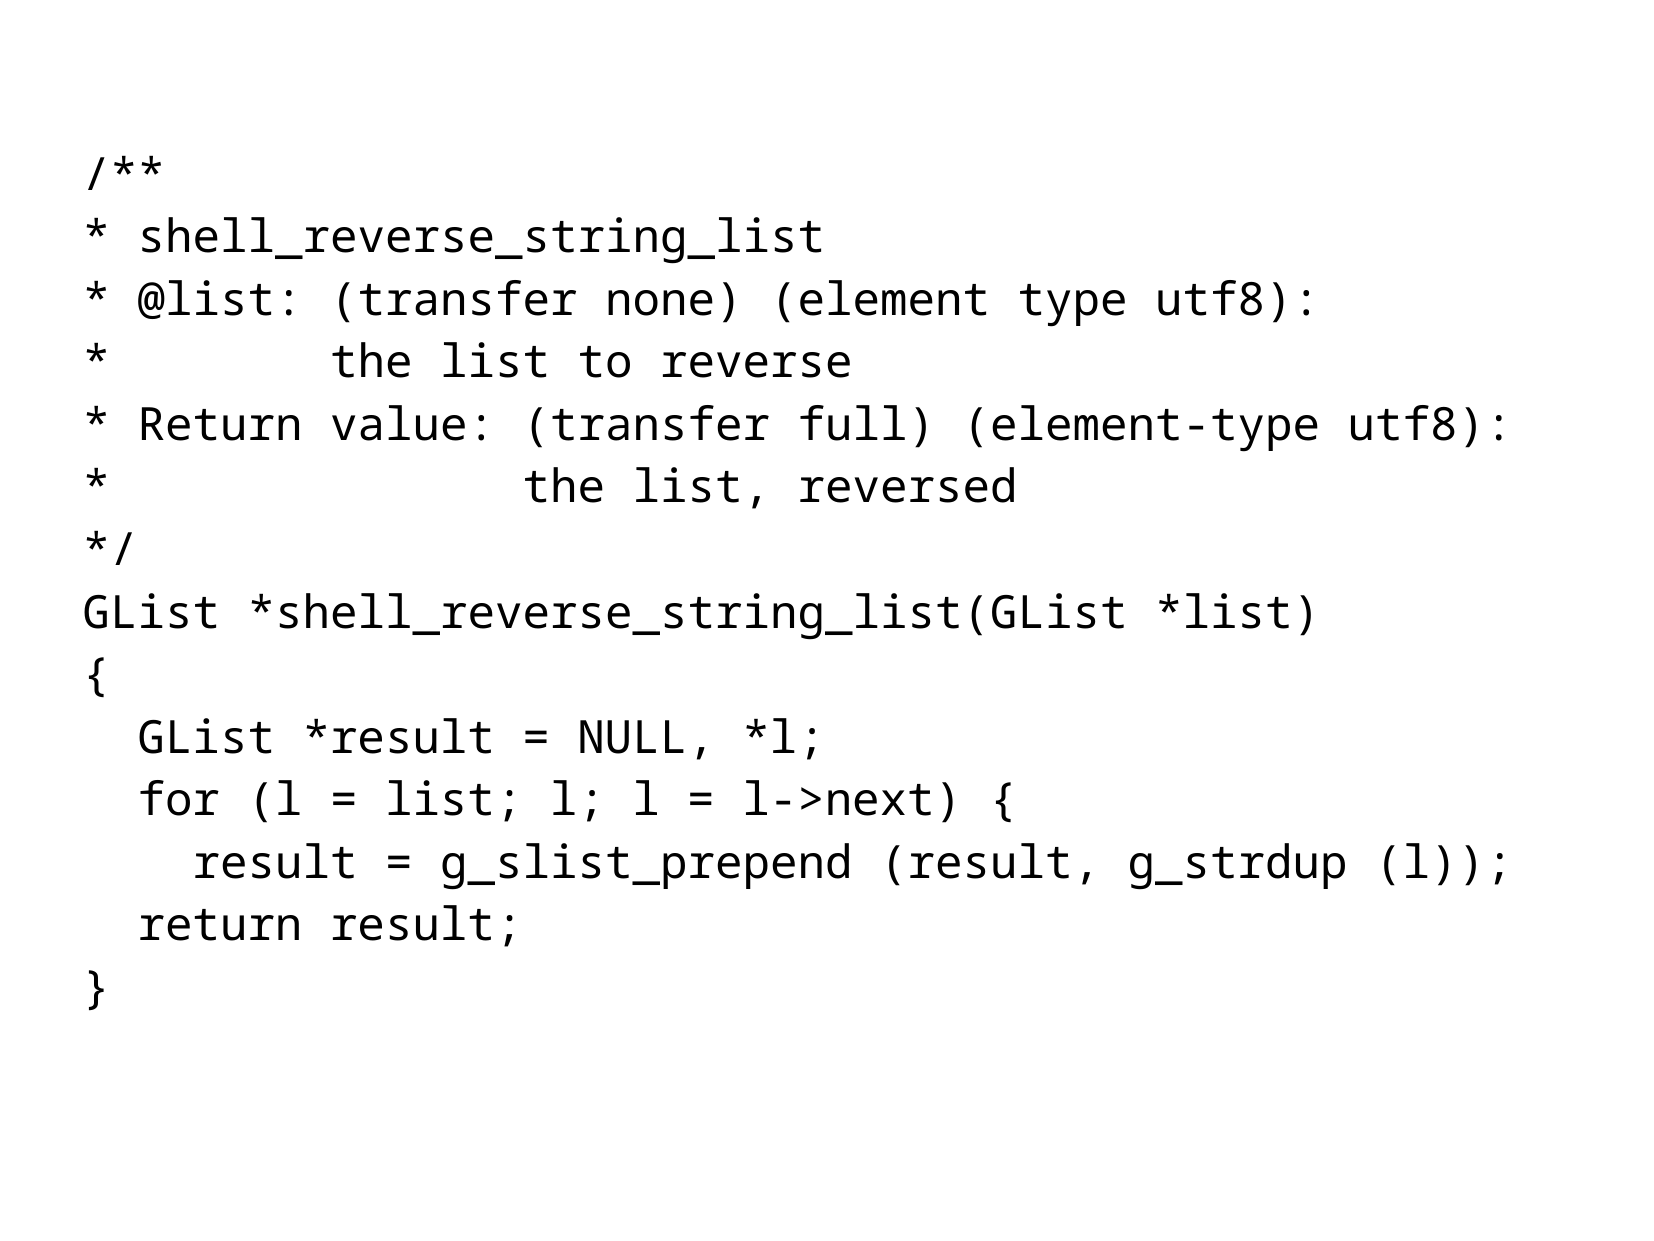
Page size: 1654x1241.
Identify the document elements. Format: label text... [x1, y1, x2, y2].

text_box /** * shell_reverse_string_list * @list: (transfer none) (element type utf8): * the list to reverse * Return value: (transfer full) (element-type utf8): * the list, reversed */ GList *shell_reverse_string_list(GList *list) { GList *result = NULL, *l; for (l = list; l; l = l->next) { result = g_slist_prepend (result, g_strdup (l)); return result; } [82, 49, 1571, 1109]
